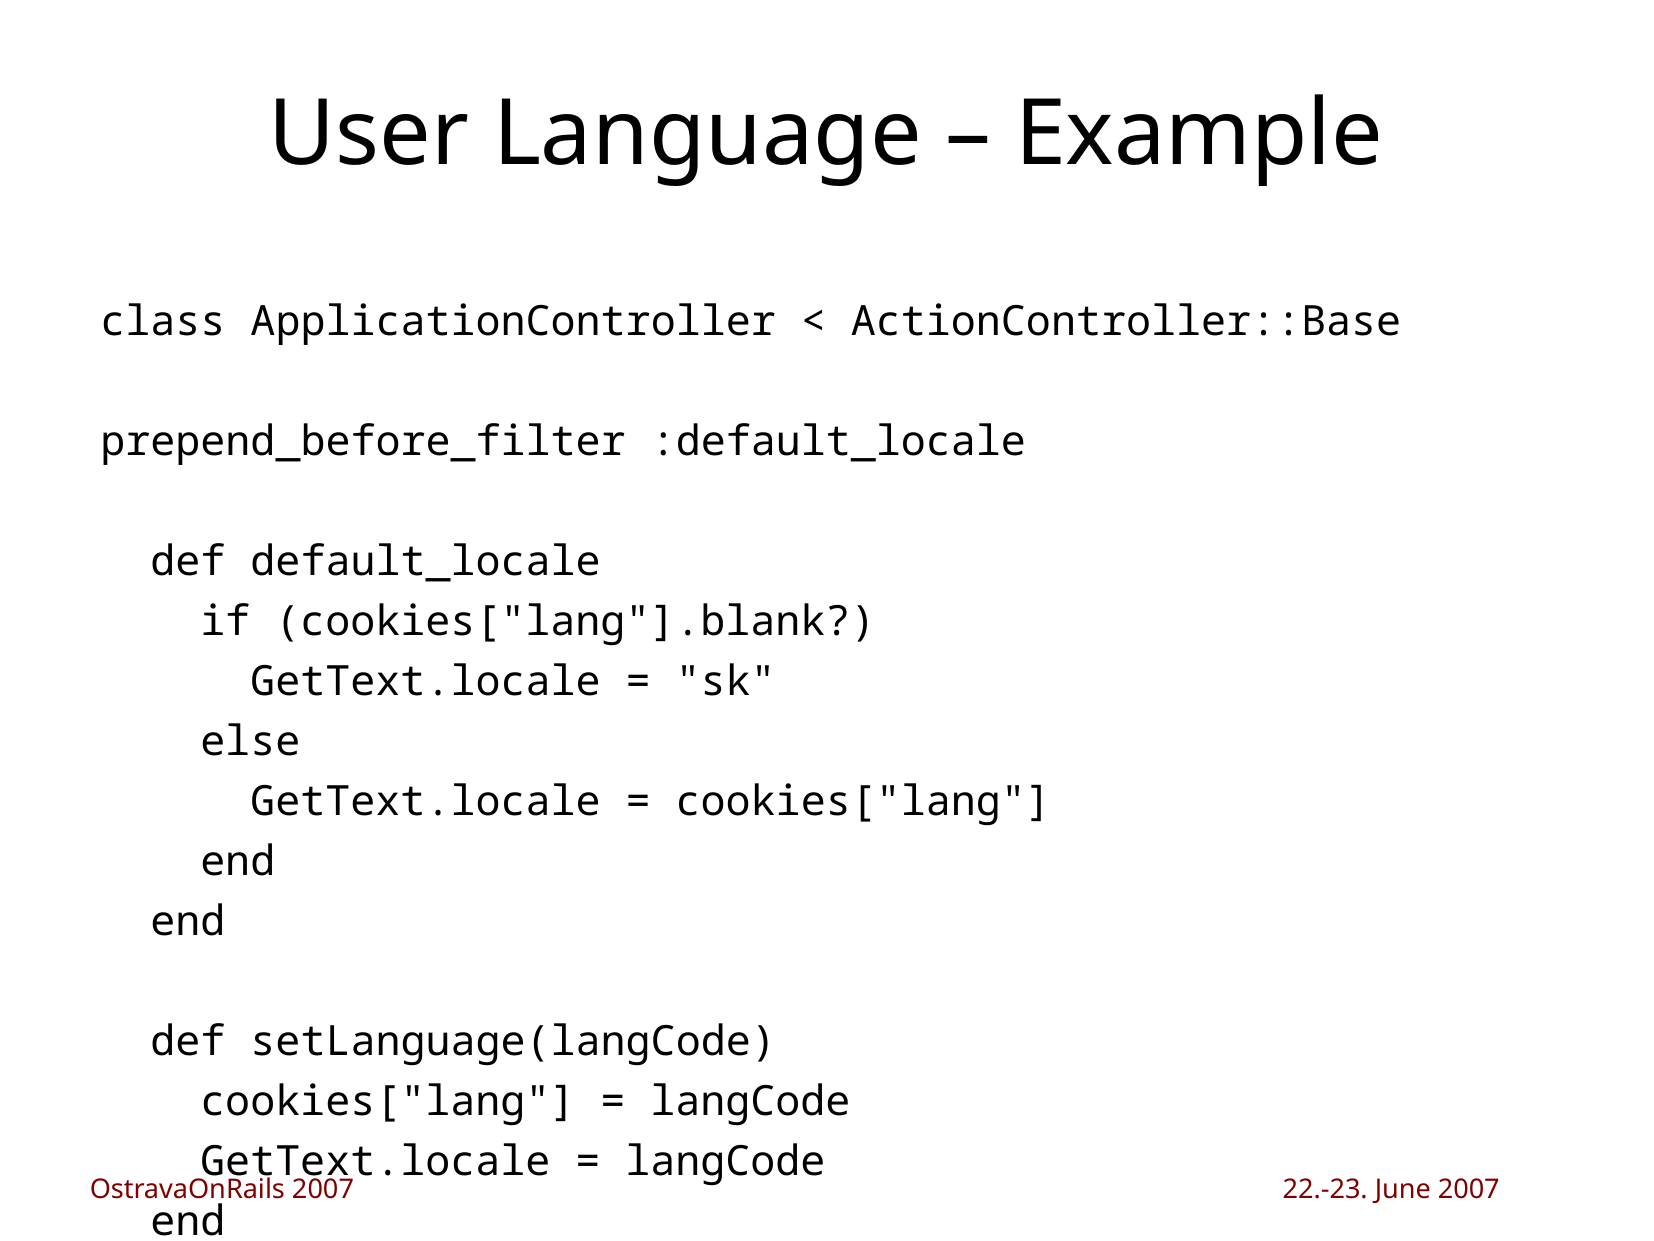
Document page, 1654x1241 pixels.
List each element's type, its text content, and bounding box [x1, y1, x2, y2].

title User Language – Example [82, 33, 1571, 226]
list class ApplicationController < ActionController::Base prepend_before_filter :default_locale def default_locale if (cookies["lang"].blank?) GetText.locale = "sk" else GetText.locale = cookies["lang"] end end def setLanguage(langCode) cookies["lang"] = langCode GetText.locale = langCode end [82, 290, 1571, 1094]
